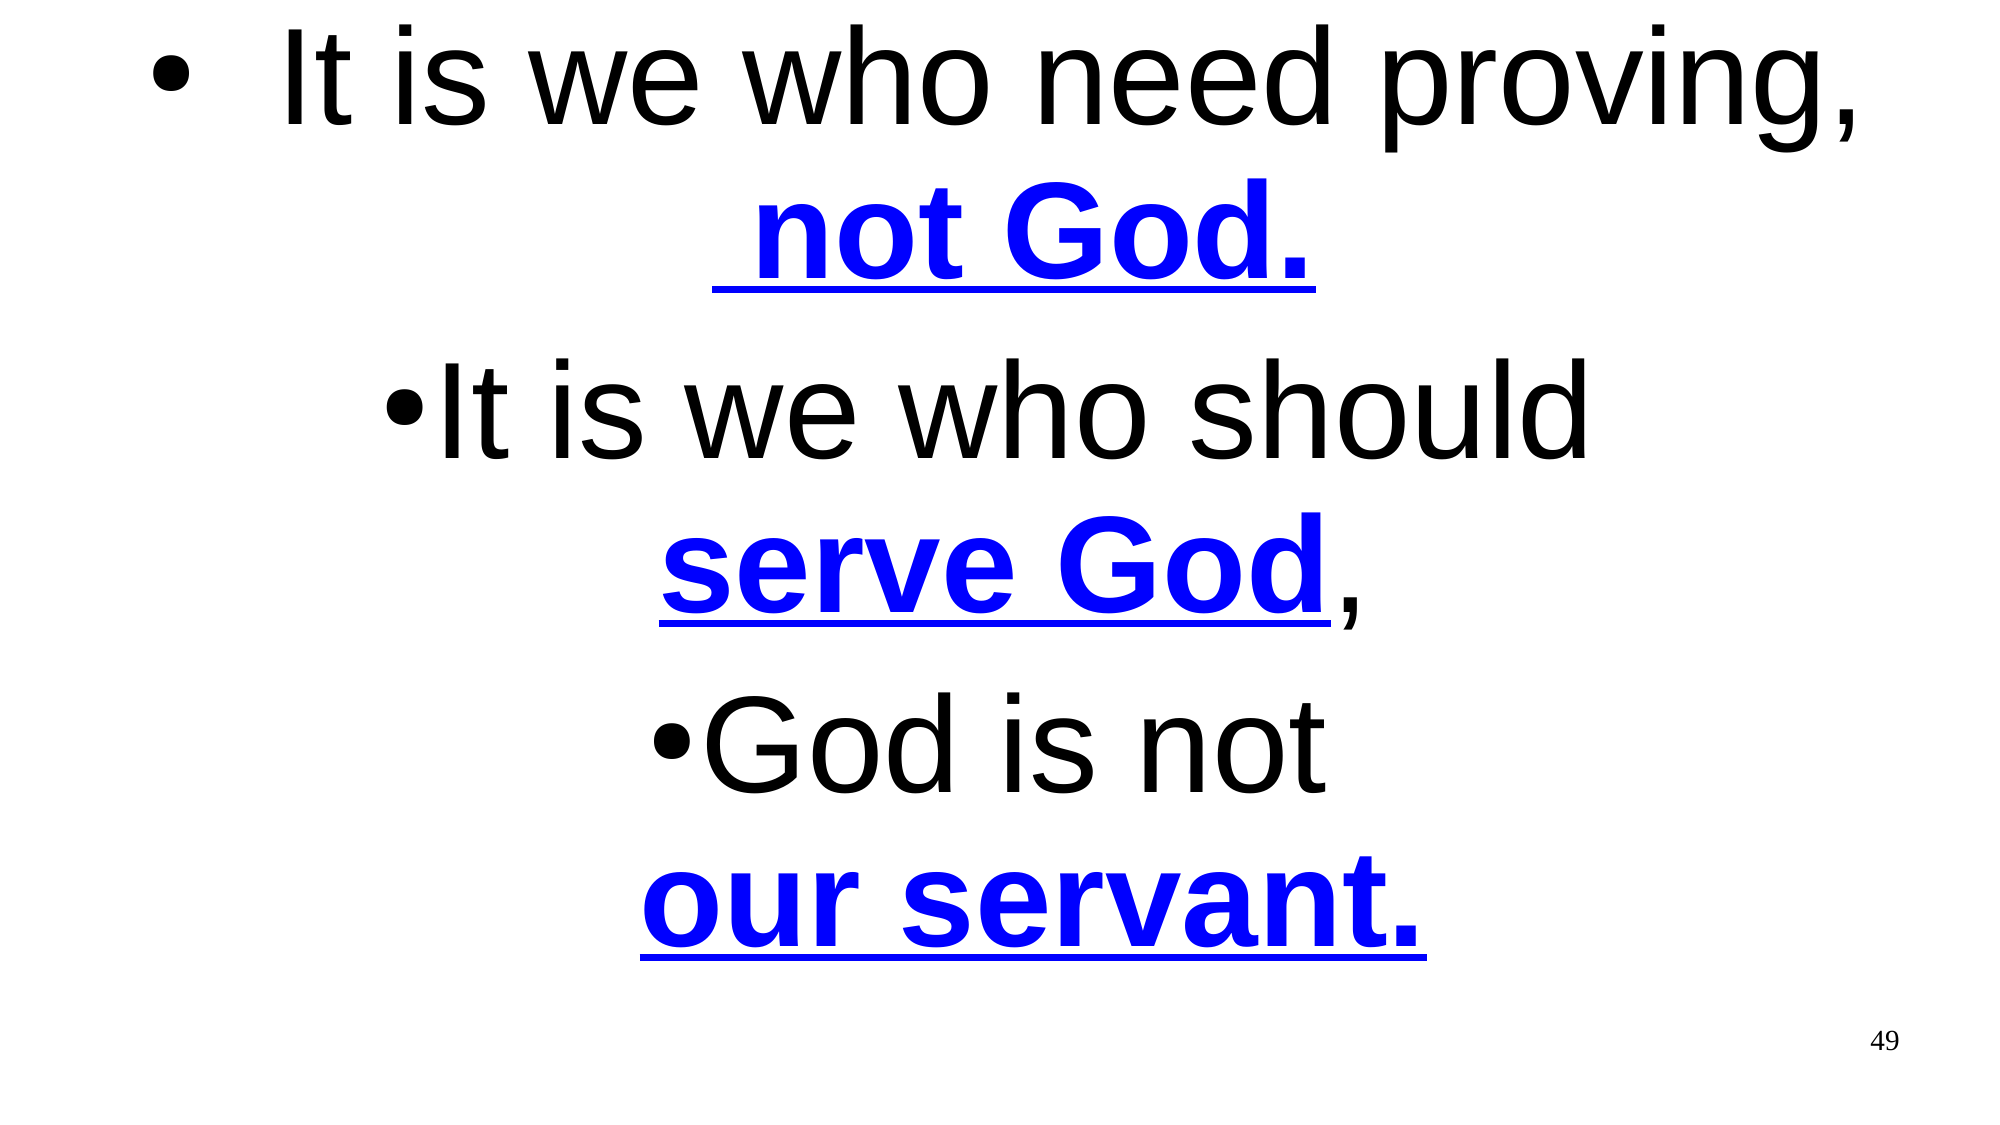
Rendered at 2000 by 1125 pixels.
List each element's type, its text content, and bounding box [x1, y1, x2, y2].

list It is we who need proving, not God. It is we who should serve God, God is not our servant. [0, 0, 1996, 1123]
